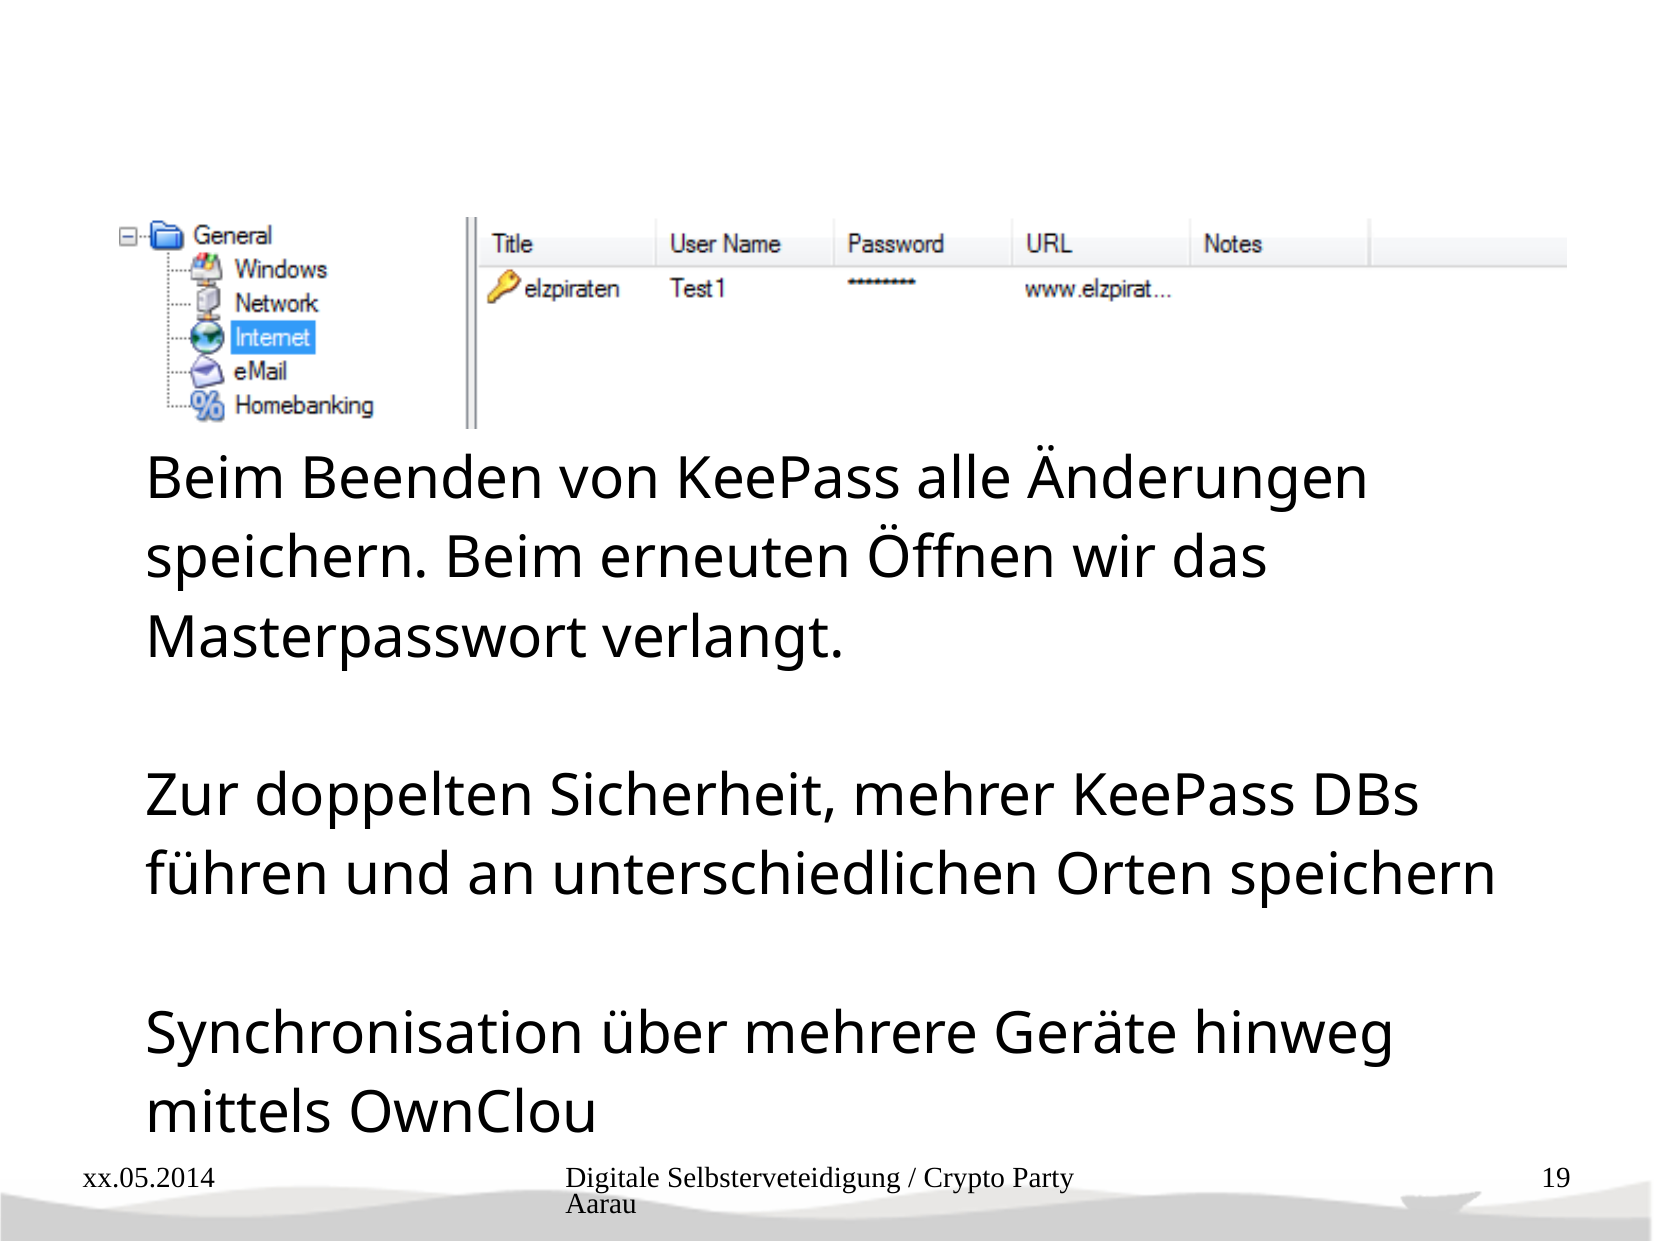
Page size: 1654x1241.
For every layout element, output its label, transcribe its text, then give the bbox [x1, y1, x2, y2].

picture [0, 1179, 1654, 1241]
picture [119, 217, 1567, 444]
picture [708, 1179, 715, 1186]
picture [174, 1179, 181, 1186]
picture [994, 1179, 1001, 1186]
picture [972, 1179, 978, 1186]
picture [860, 1179, 866, 1186]
picture [123, 1179, 130, 1186]
text_box Beim Beenden von KeePass alle Änderungen speichern. Beim erneuten Öffnen wir das Masterpasswort verlangt. Zur doppelten Sicherheit, mehrer KeePass DBs führen und an unterschiedlichen Orten speichern Synchronisation über mehrere Geräte hinweg mittels OwnClou [131, 429, 1569, 1148]
picture [823, 1179, 829, 1186]
picture [571, 1179, 582, 1186]
